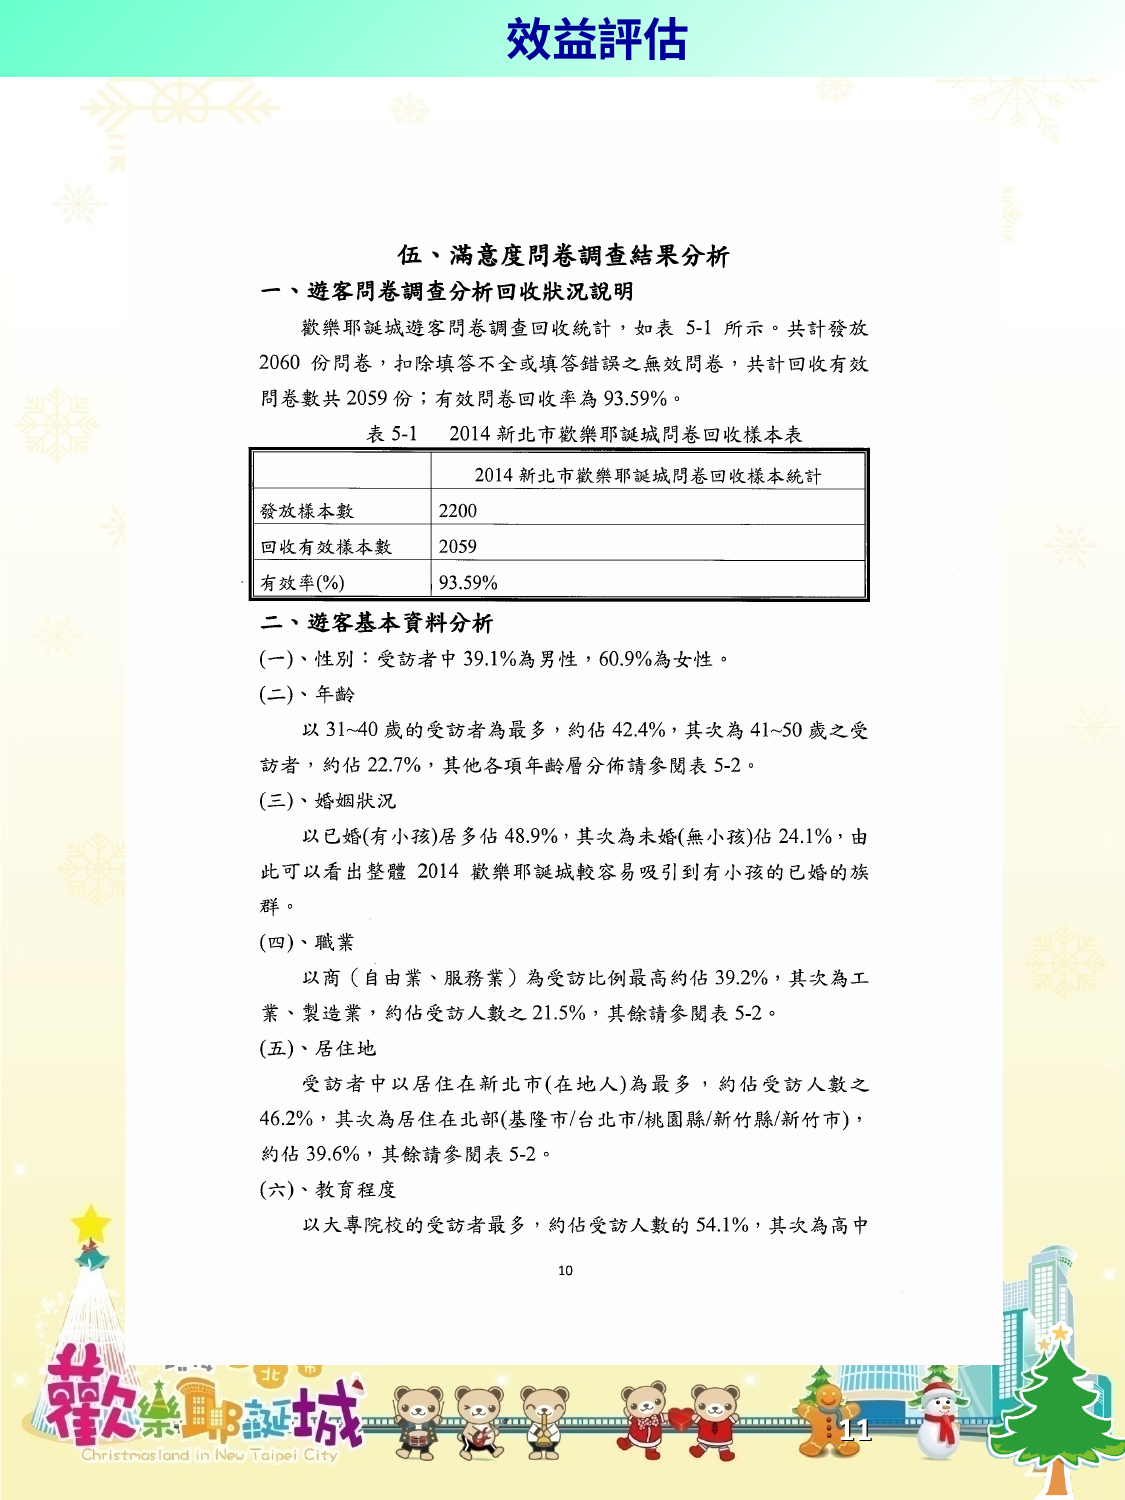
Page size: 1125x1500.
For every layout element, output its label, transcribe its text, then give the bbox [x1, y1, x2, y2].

picture [125, 123, 1003, 1365]
text_box 11 [822, 1390, 1085, 1471]
title 效益評估 [196, 0, 1000, 76]
